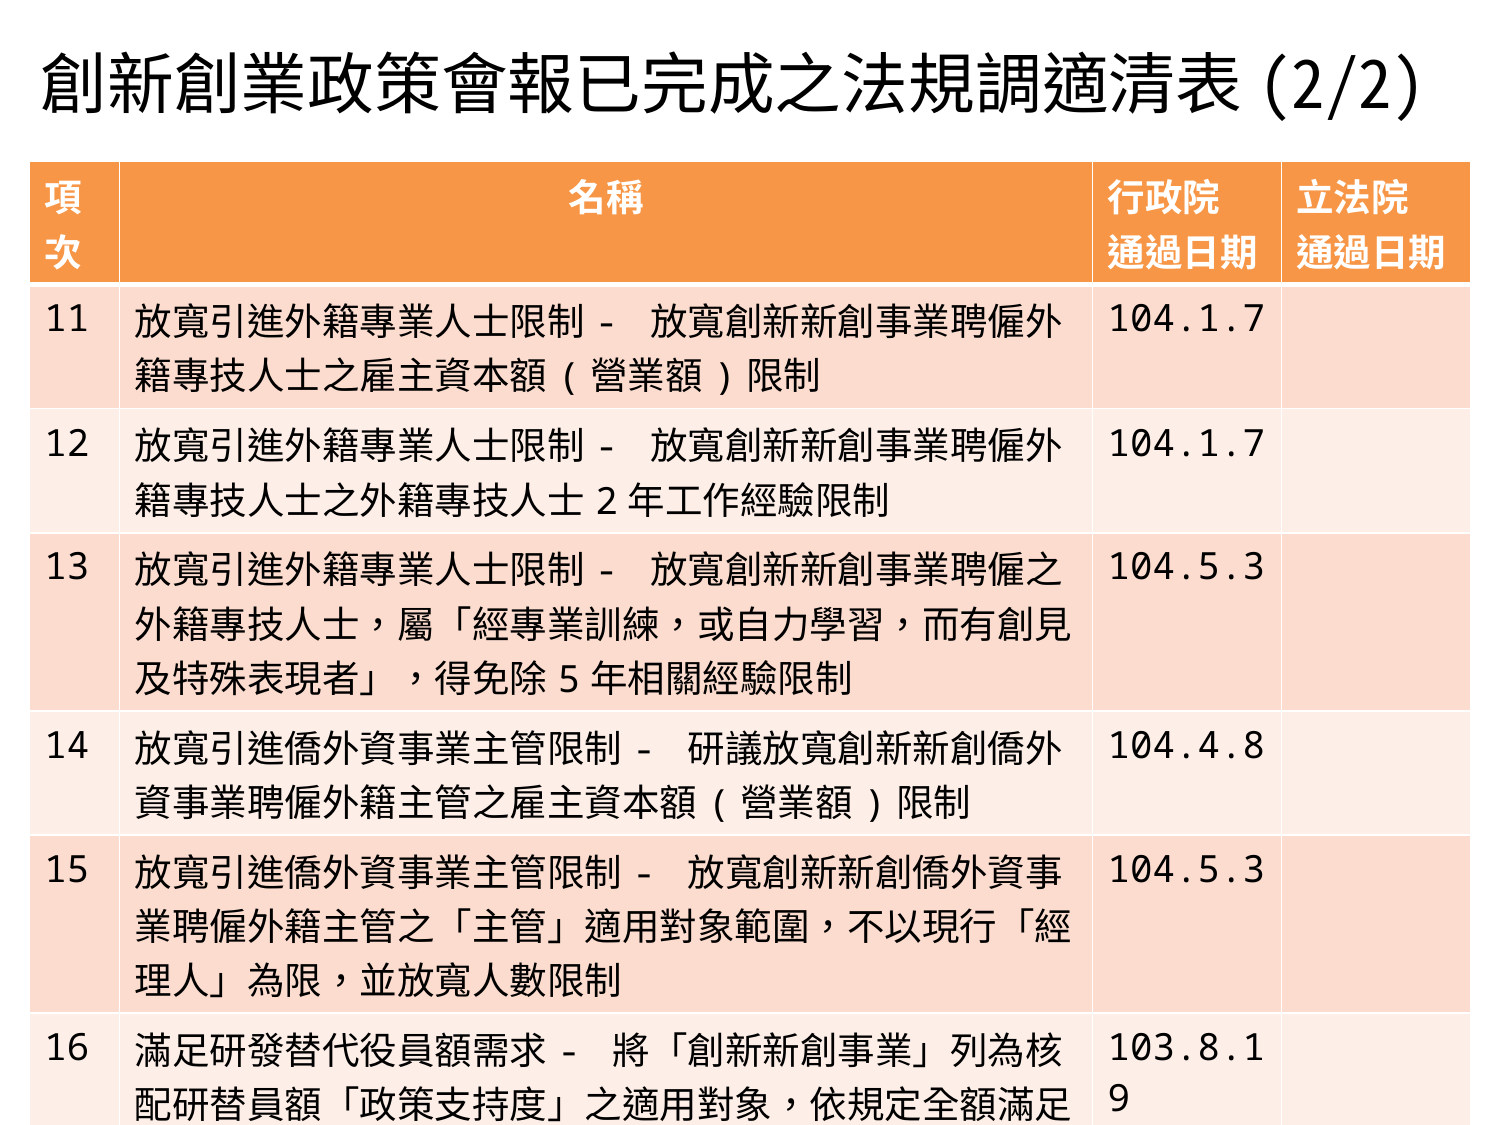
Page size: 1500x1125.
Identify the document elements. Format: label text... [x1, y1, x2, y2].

table_cell 放寬引進外籍專業人士限制- 放寬創新新創事業聘僱外籍專技人士之外籍專技人士2年工作經驗限制 [120, 409, 1092, 532]
table_cell 放寬引進外籍專業人士限制- 放寬創新新創事業聘僱外籍專技人士之雇主資本額(營業額)限制 [120, 287, 1092, 408]
table_cell 104.1.7 [1093, 287, 1281, 408]
table_cell 放寬引進外籍專業人士限制- 放寬創新新創事業聘僱之外籍專技人士，屬「經專業訓練，或自力學習，而有創見及特殊表現者」，得免除5年相關經驗限制 [120, 534, 1092, 710]
table_cell 104.1.7 [1093, 409, 1281, 532]
table_header 行政院 通過日期 [1093, 162, 1281, 282]
table_cell 11 [30, 287, 119, 408]
table_cell [1282, 1014, 1470, 1125]
table_header 立法院 通過日期 [1282, 162, 1470, 282]
table_cell 104.5.3 [1093, 534, 1281, 710]
table_cell [1282, 287, 1470, 408]
table_cell [1282, 409, 1470, 532]
table_cell 12 [30, 409, 119, 532]
table_cell 14 [30, 712, 119, 834]
table_cell 104.5.3 [1093, 836, 1281, 1012]
table_cell 103.8.19 [1093, 1014, 1281, 1125]
table_cell 15 [30, 836, 119, 1012]
table_cell 滿足研發替代役員額需求- 將「創新新創事業」列為核配研替員額「政策支持度」之適用對象，依規定全額滿足其員額需求 [120, 1014, 1092, 1125]
table_cell [1282, 534, 1470, 710]
table_cell [1282, 712, 1470, 834]
table_cell 放寬引進僑外資事業主管限制- 放寬創新新創僑外資事業聘僱外籍主管之「主管」適用對象範圍，不以現行「經 理人」為限，並放寬人數限制 [120, 836, 1092, 1012]
title 創新創業政策會報已完成之法規調適清表(2/2) [11, 0, 1489, 176]
table_cell 104.4.8 [1093, 712, 1281, 834]
table_header 項 次 [30, 162, 119, 282]
table_cell [1282, 836, 1470, 1012]
table_cell 16 [30, 1014, 119, 1125]
table_cell 放寬引進僑外資事業主管限制- 研議放寬創新新創僑外資事業聘僱外籍主管之雇主資本額(營業額)限制 [120, 712, 1092, 834]
table_header 名稱 [120, 162, 1092, 282]
table_cell 13 [30, 534, 119, 710]
